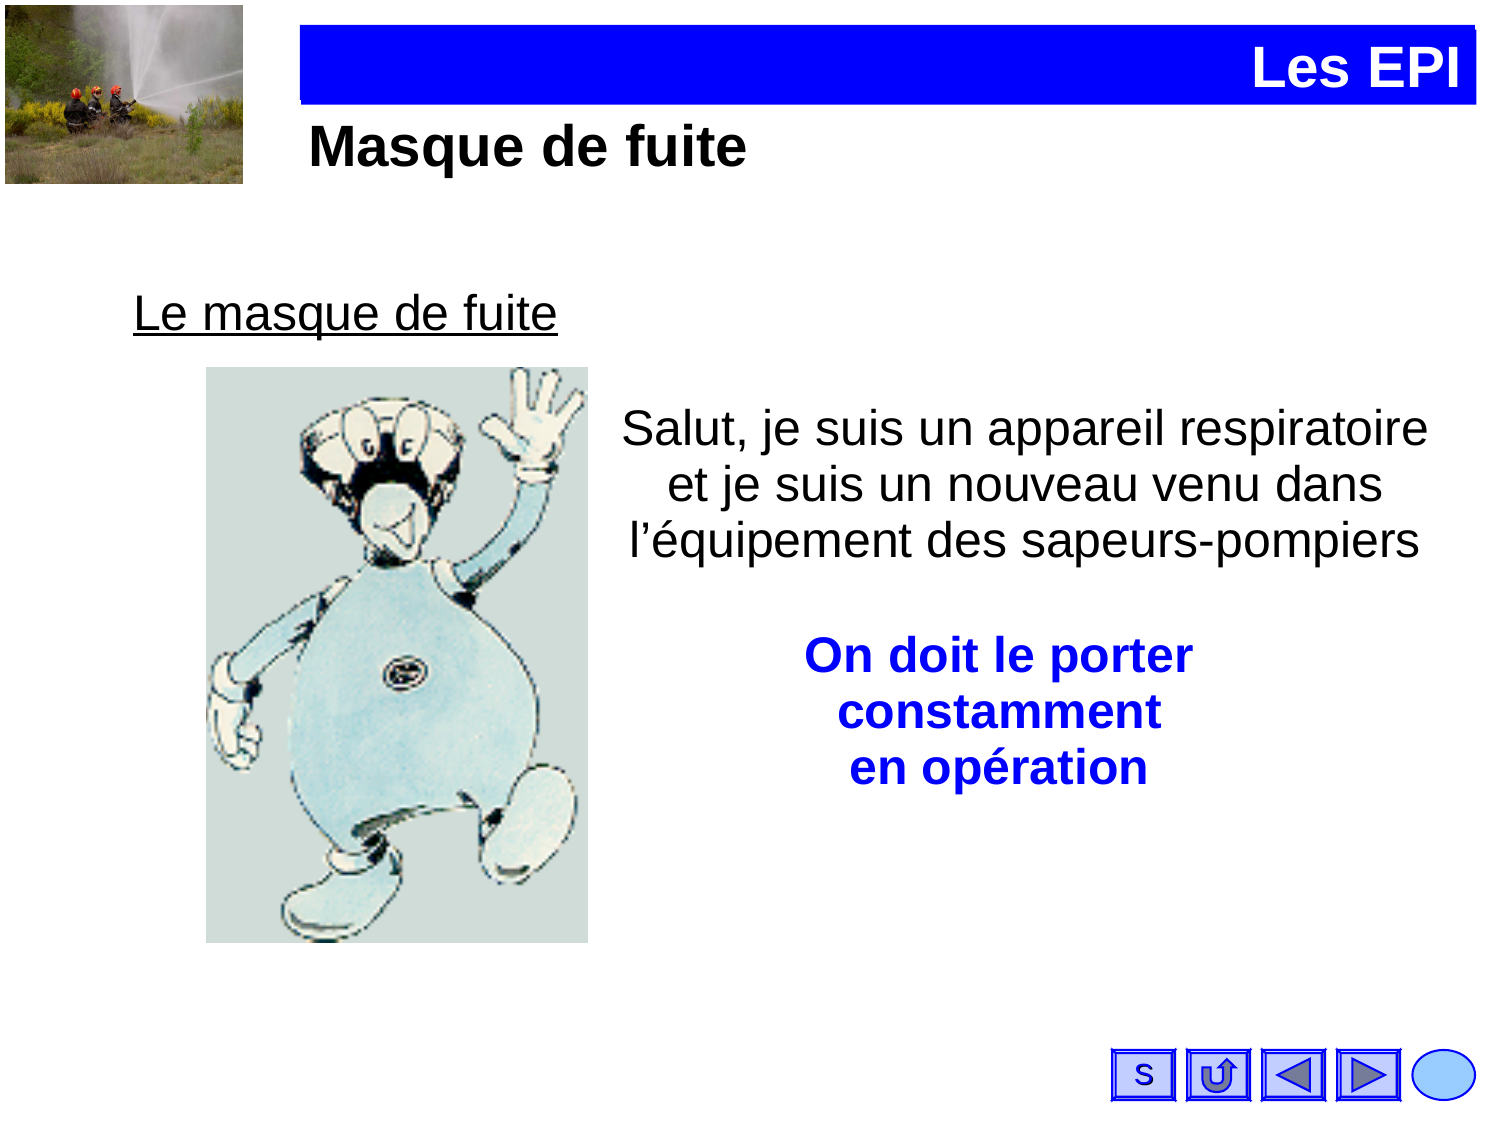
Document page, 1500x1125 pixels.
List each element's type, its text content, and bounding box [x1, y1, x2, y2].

text_box Salut, je suis un appareil respiratoire et je suis un nouveau venu dans l’équipement des sapeurs-pompiers [606, 392, 1445, 576]
picture [206, 367, 590, 945]
text_box On doit le porter constamment en opération [679, 620, 1321, 861]
text_box [1412, 1049, 1476, 1101]
text_box Le masque de fuite [118, 277, 574, 349]
picture [5, 5, 243, 184]
text_box Les EPI [301, 29, 1477, 105]
text_box Masque de fuite [242, 106, 815, 188]
